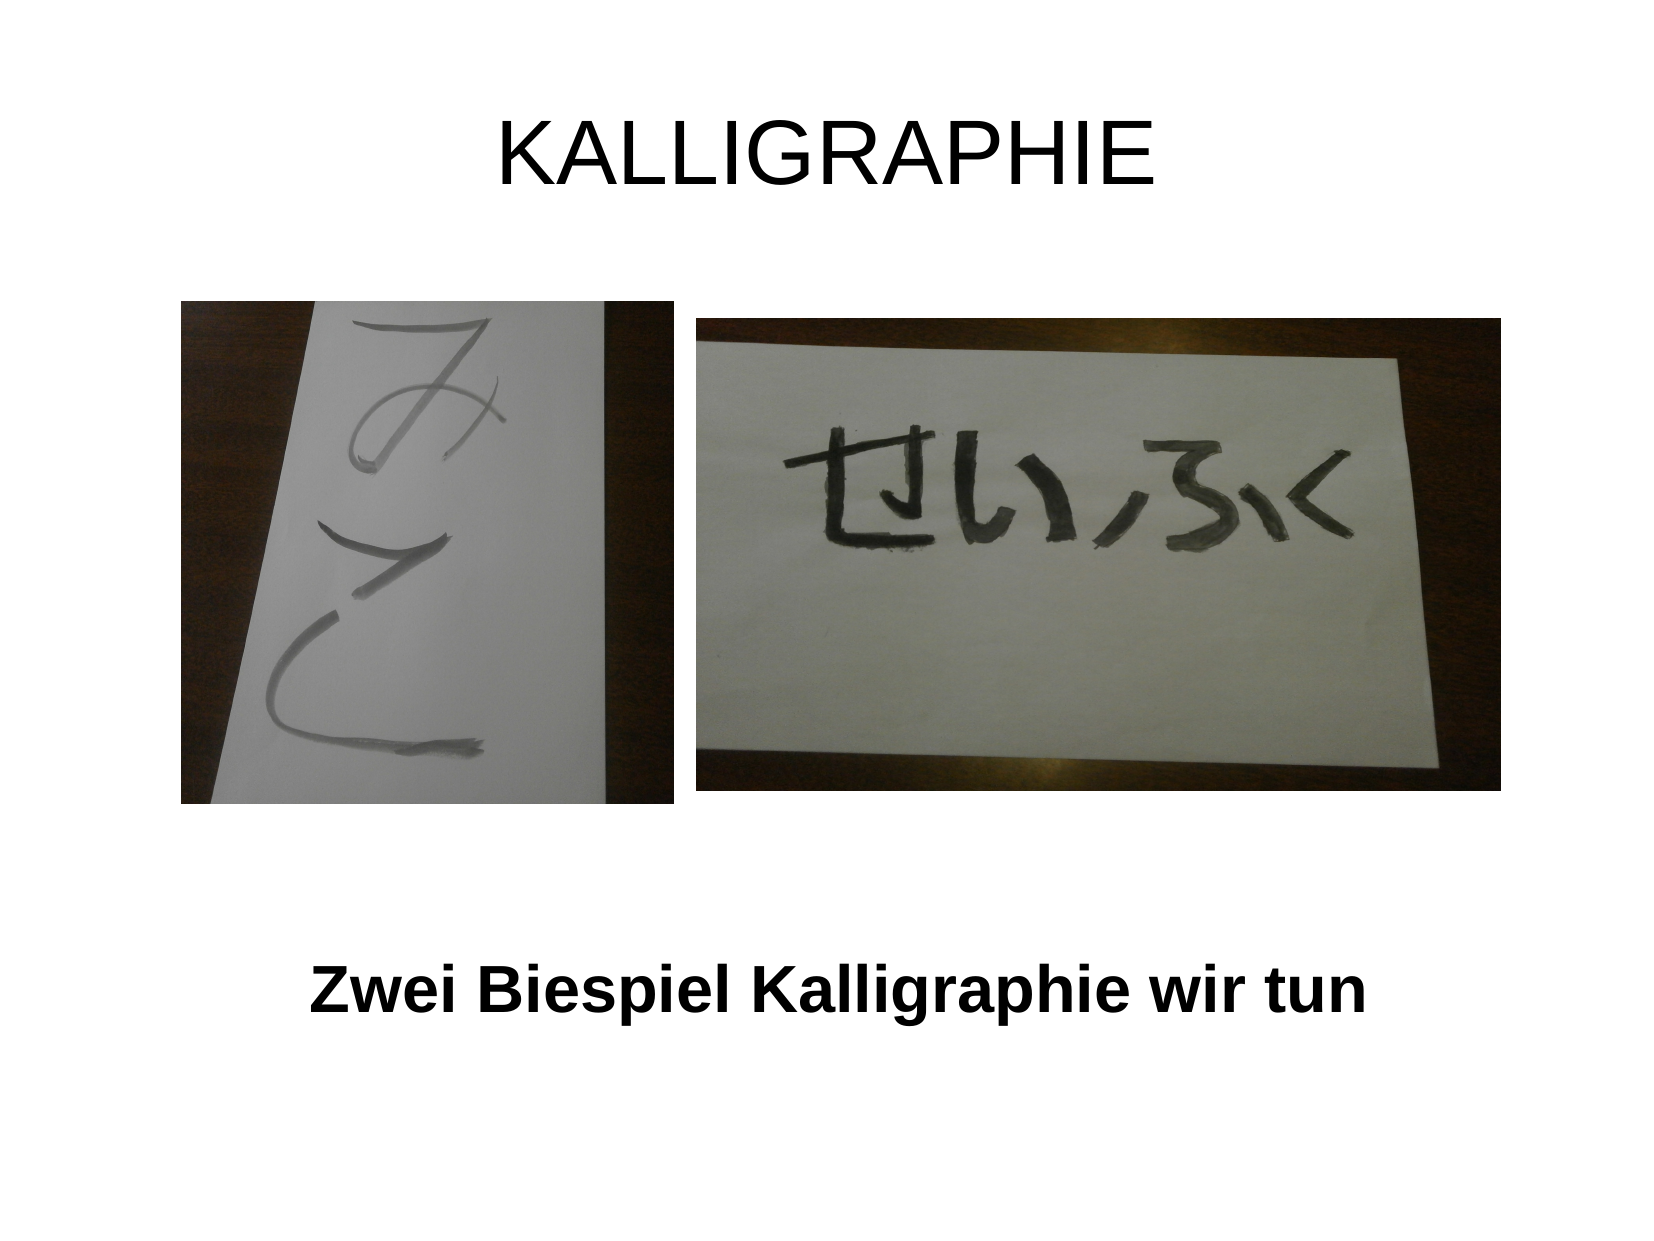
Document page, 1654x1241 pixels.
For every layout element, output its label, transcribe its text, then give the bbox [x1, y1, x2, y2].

picture [181, 301, 674, 804]
picture [696, 318, 1501, 791]
text_box Zwei Biespiel Kalligraphie wir tun [295, 944, 1430, 1035]
title KALLIGRAPHIE [82, 49, 1571, 257]
